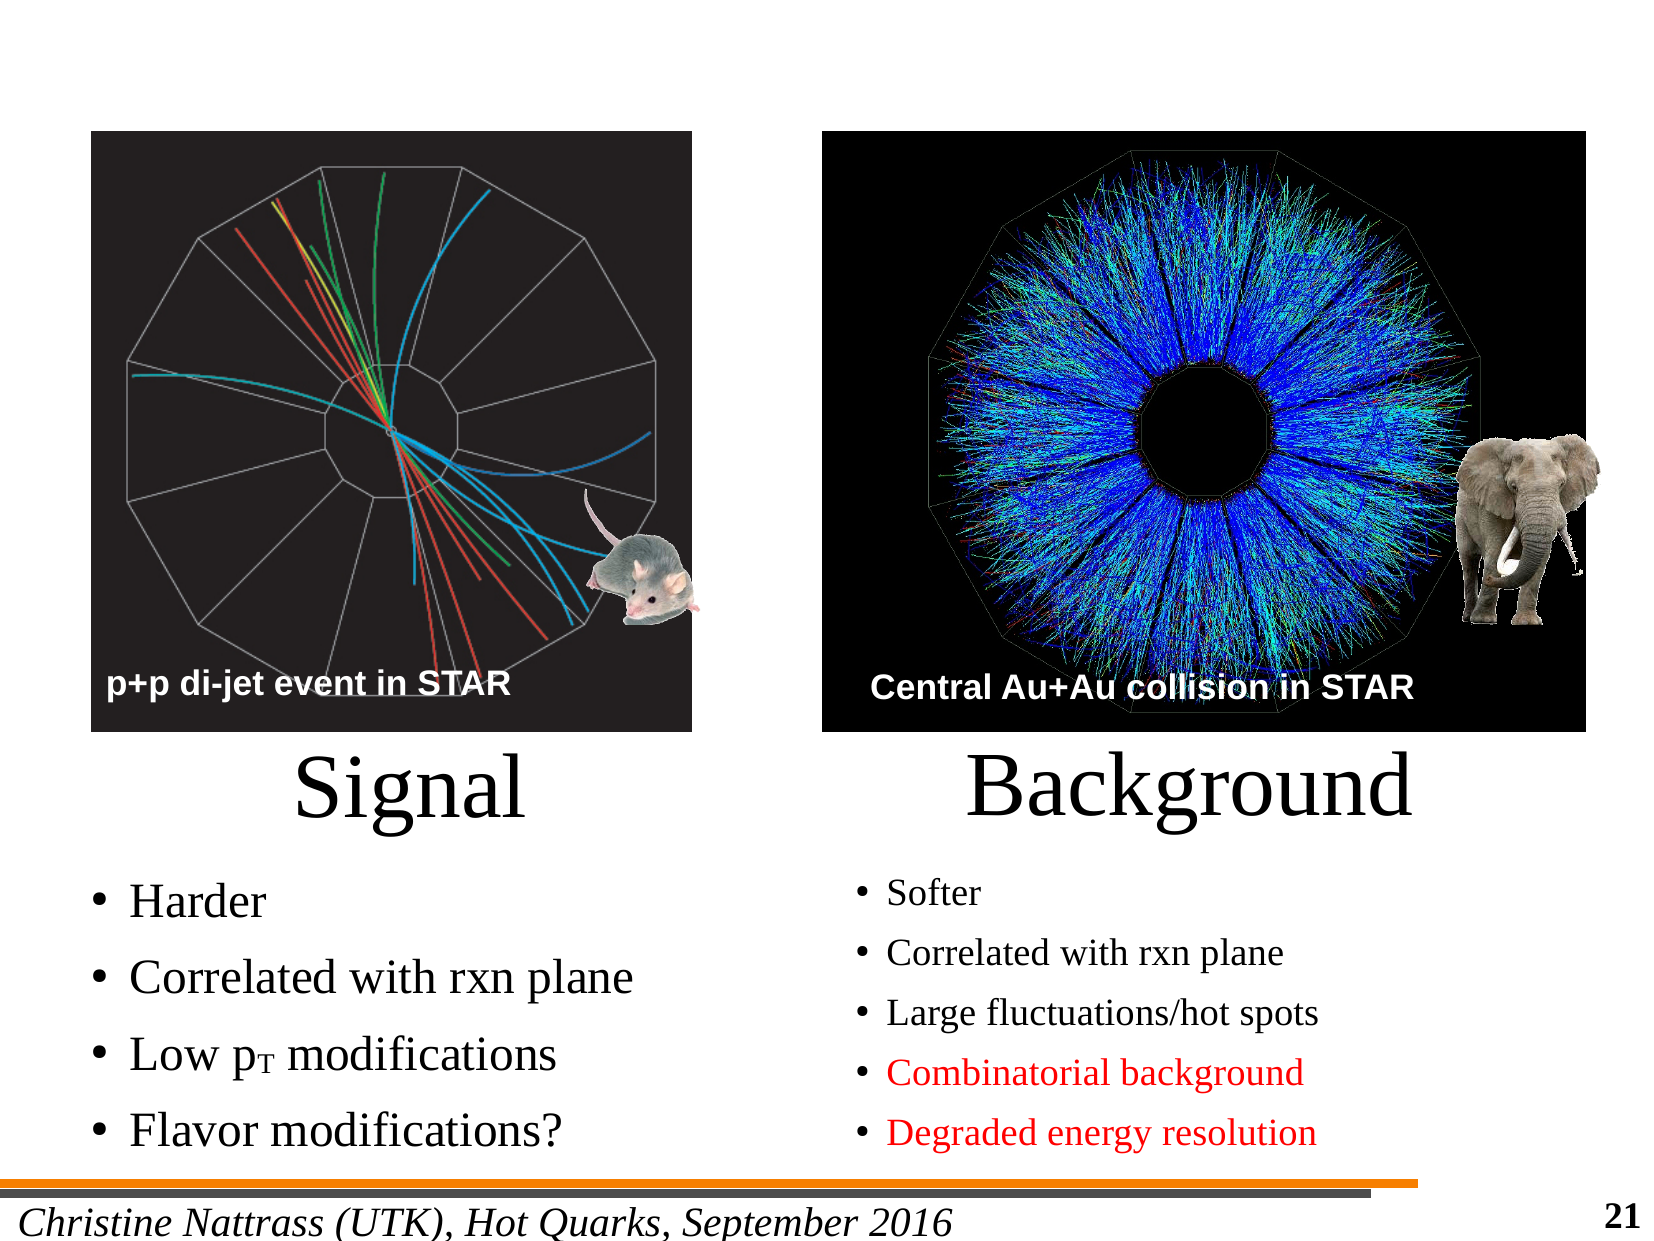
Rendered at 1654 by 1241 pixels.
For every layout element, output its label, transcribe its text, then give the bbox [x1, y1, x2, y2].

text_box p+p di-jet event in STAR [91, 656, 692, 730]
picture [91, 131, 717, 656]
title Signal [210, 732, 610, 857]
list Softer Correlated with rxn plane Large fluctuations/hot spots Combinatorial background Degraded energy resolution [845, 870, 1572, 1158]
text_box Central Au+Au collision in STAR [855, 659, 1623, 730]
picture [822, 131, 1602, 732]
list Harder Correlated with rxn plane Low pT modifications Flavor modifications? [77, 873, 804, 1158]
title Background [892, 682, 1488, 870]
